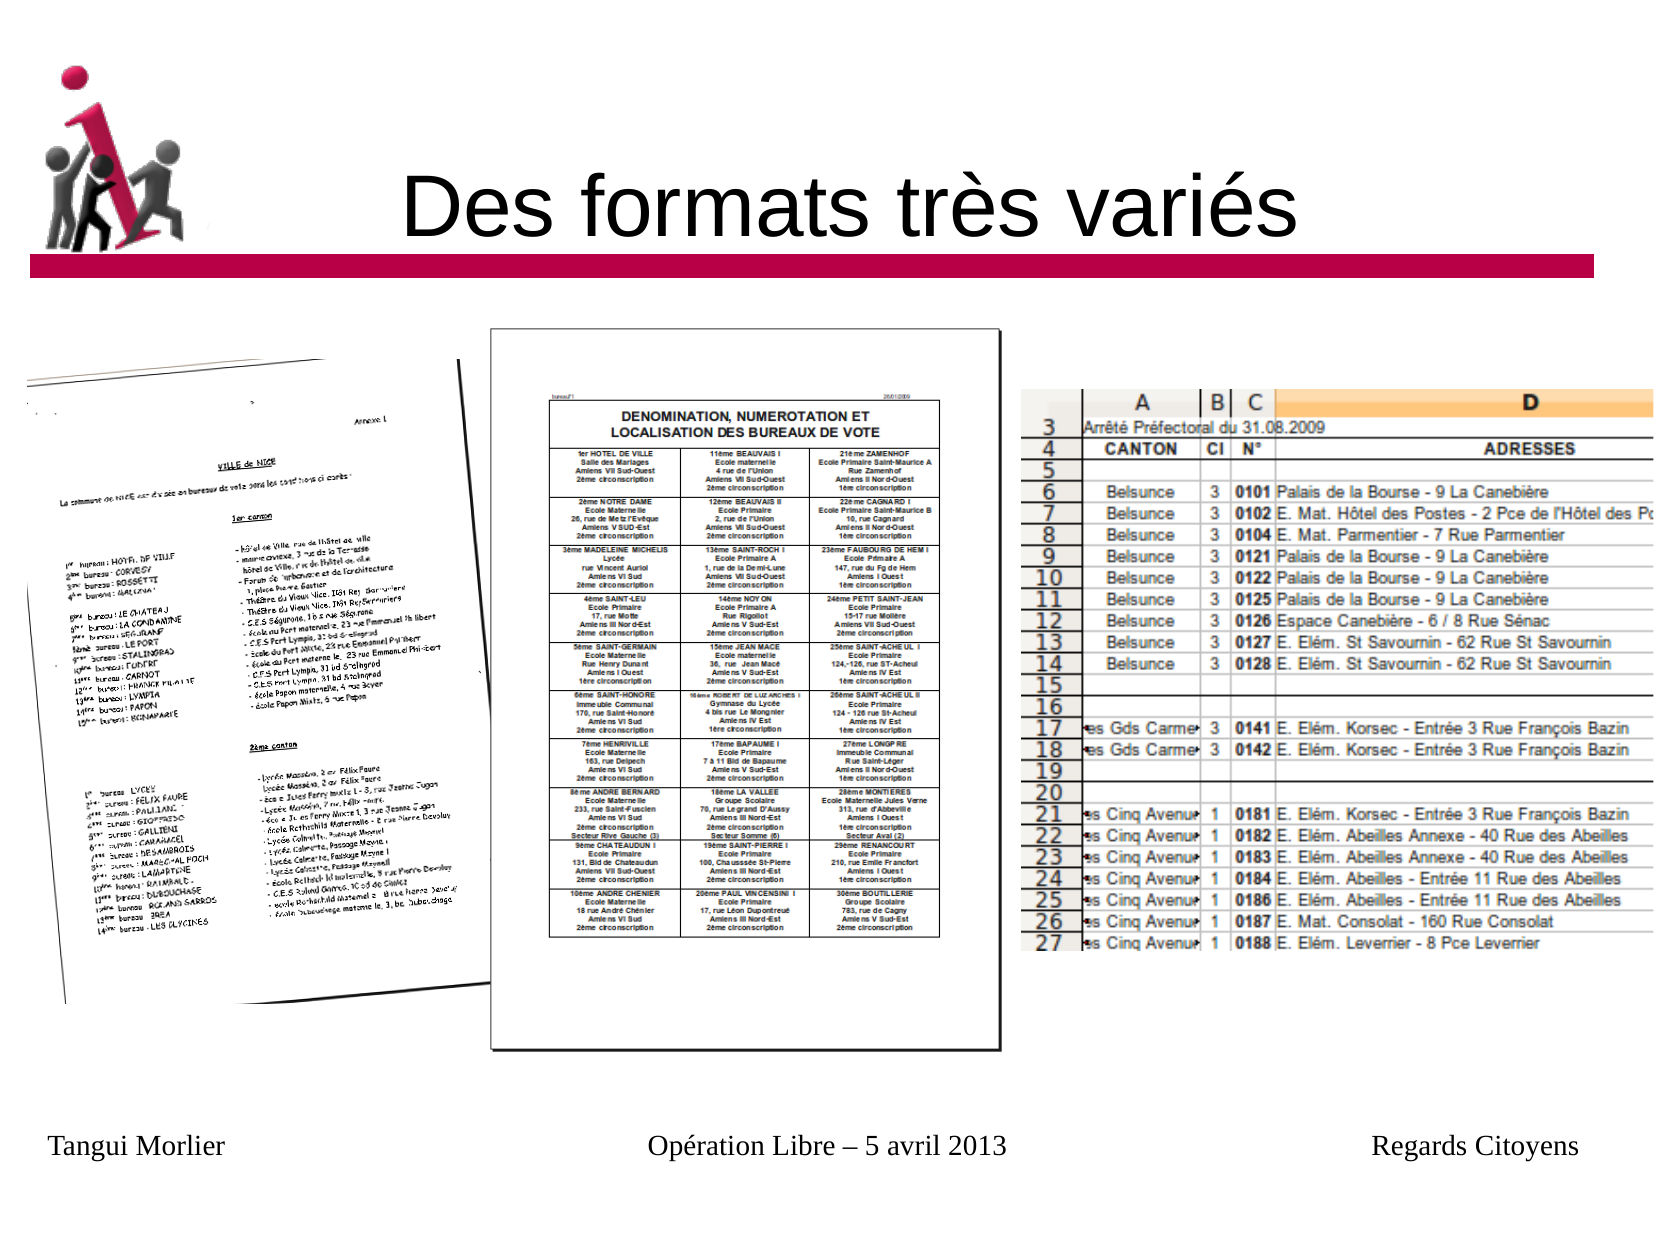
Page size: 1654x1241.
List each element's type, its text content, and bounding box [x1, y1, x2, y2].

title Des formats très variés [106, 109, 1595, 303]
picture [27, 324, 1004, 1054]
picture [29, 60, 210, 254]
picture [1021, 389, 1654, 951]
